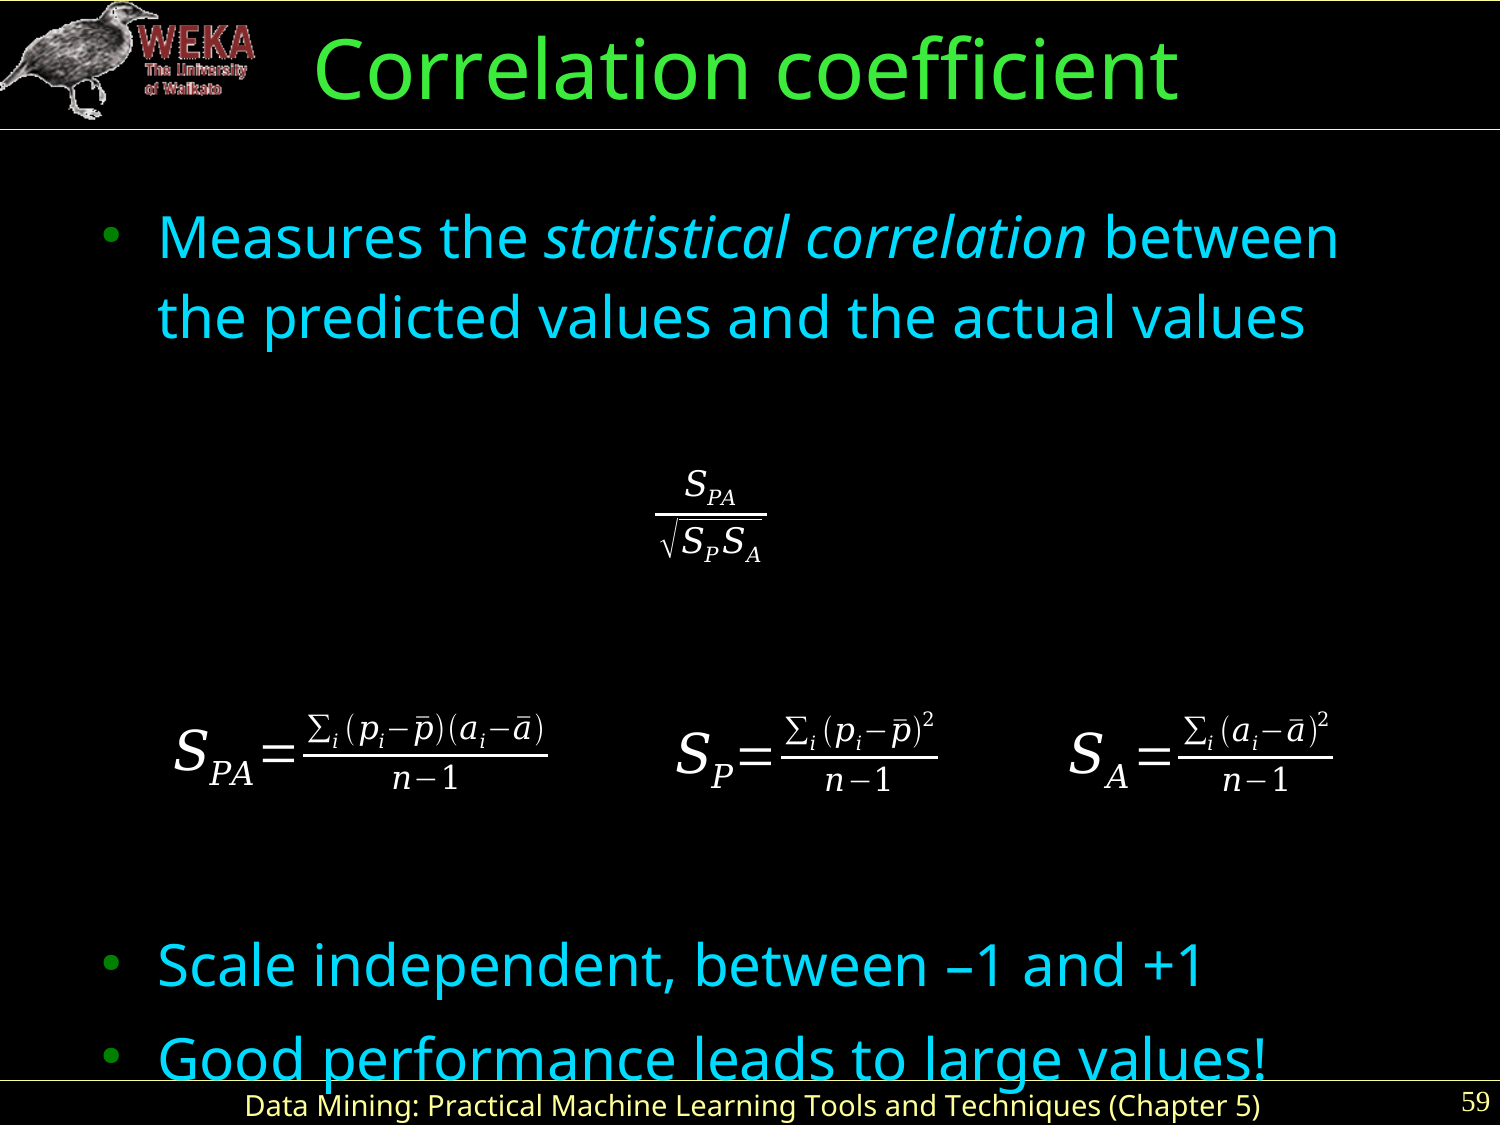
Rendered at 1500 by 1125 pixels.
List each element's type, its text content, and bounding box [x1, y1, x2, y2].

chart [648, 463, 774, 568]
title Correlation coefficient [297, 0, 1500, 148]
chart [167, 708, 556, 798]
chart [1062, 708, 1341, 800]
text_box Measures the statistical correlation between the predicted values and the actual values Scale independent, between –1 and +1 Good performance leads to large values! [85, 189, 1385, 954]
picture [0, 1, 266, 129]
chart [669, 708, 945, 800]
